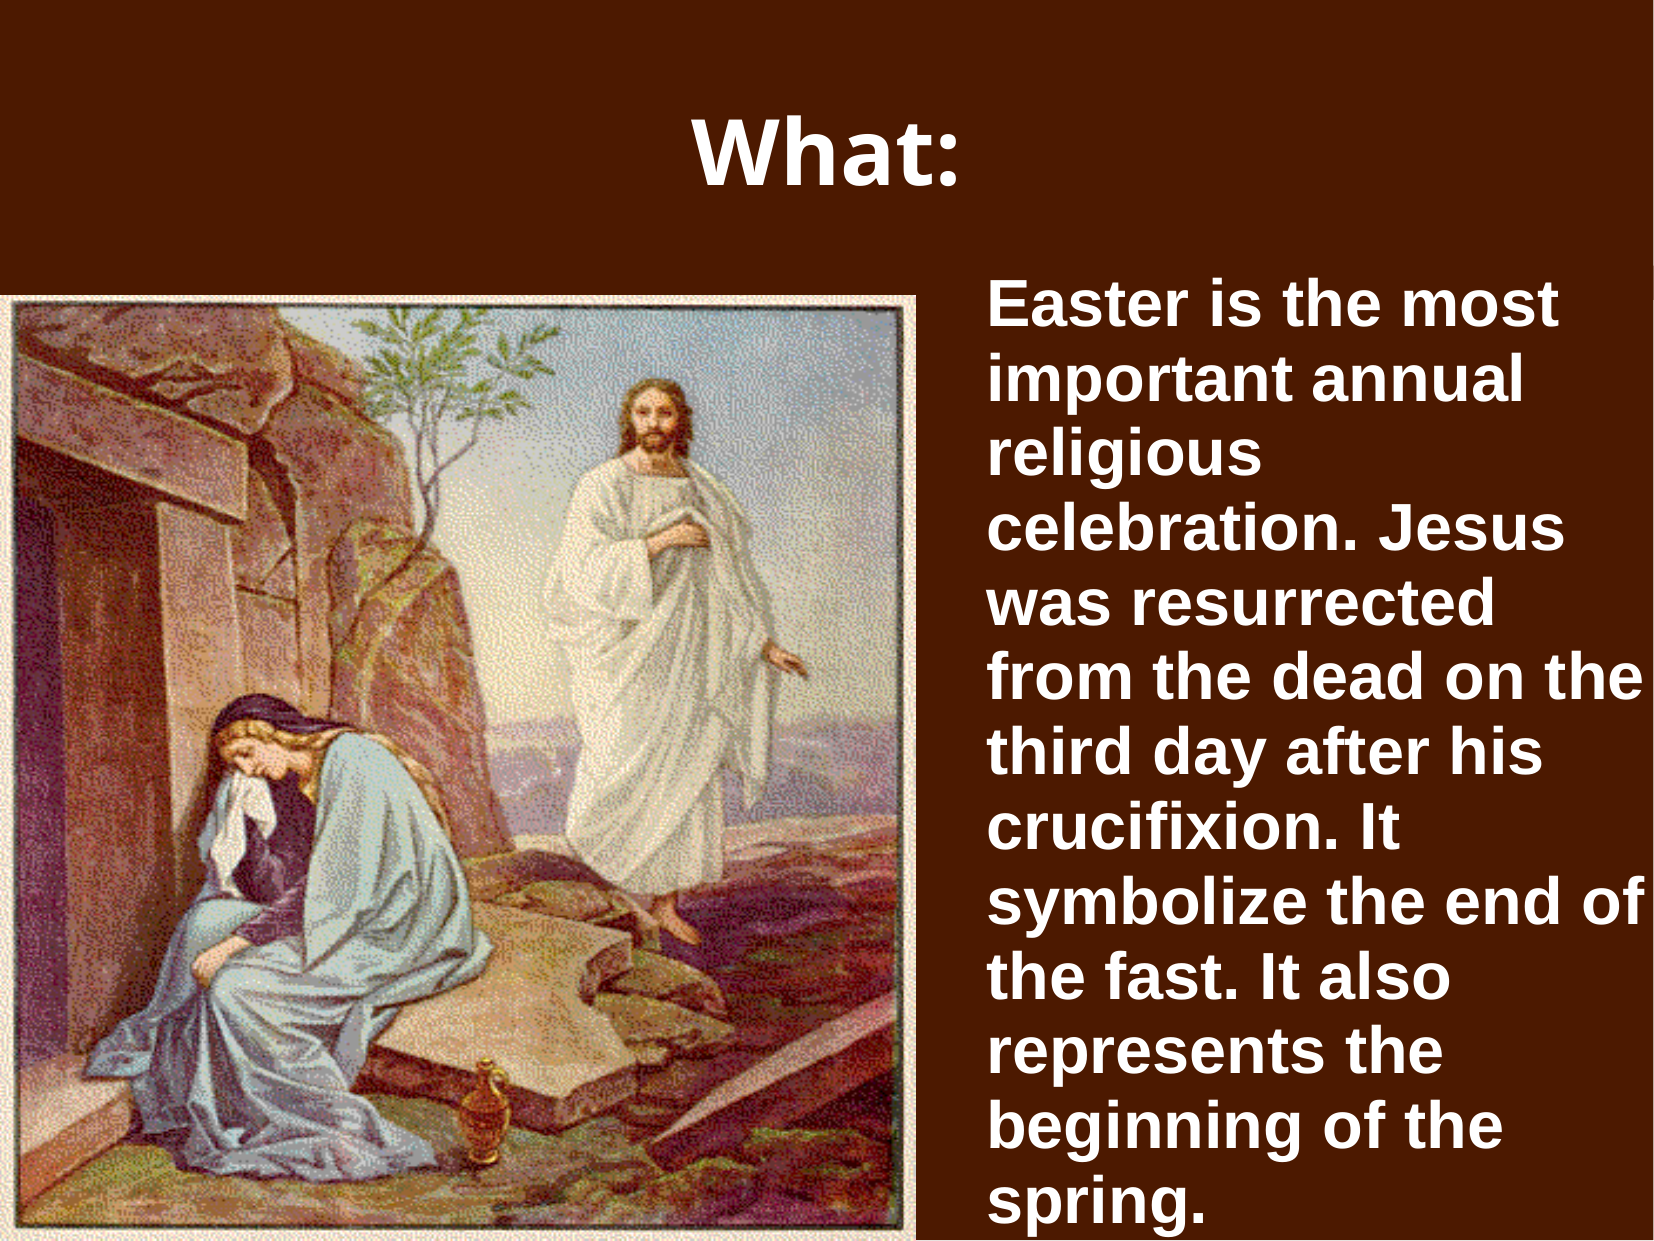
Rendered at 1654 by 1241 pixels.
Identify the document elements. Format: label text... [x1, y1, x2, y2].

picture [0, 295, 916, 1241]
title What: [0, 0, 1654, 295]
list Easter is the most important annual religious celebration. Jesus was resurrected from the dead on the third day after his crucifixion. It symbolize the end of the fast. It also represents the beginning of the spring. [915, 265, 1654, 1241]
